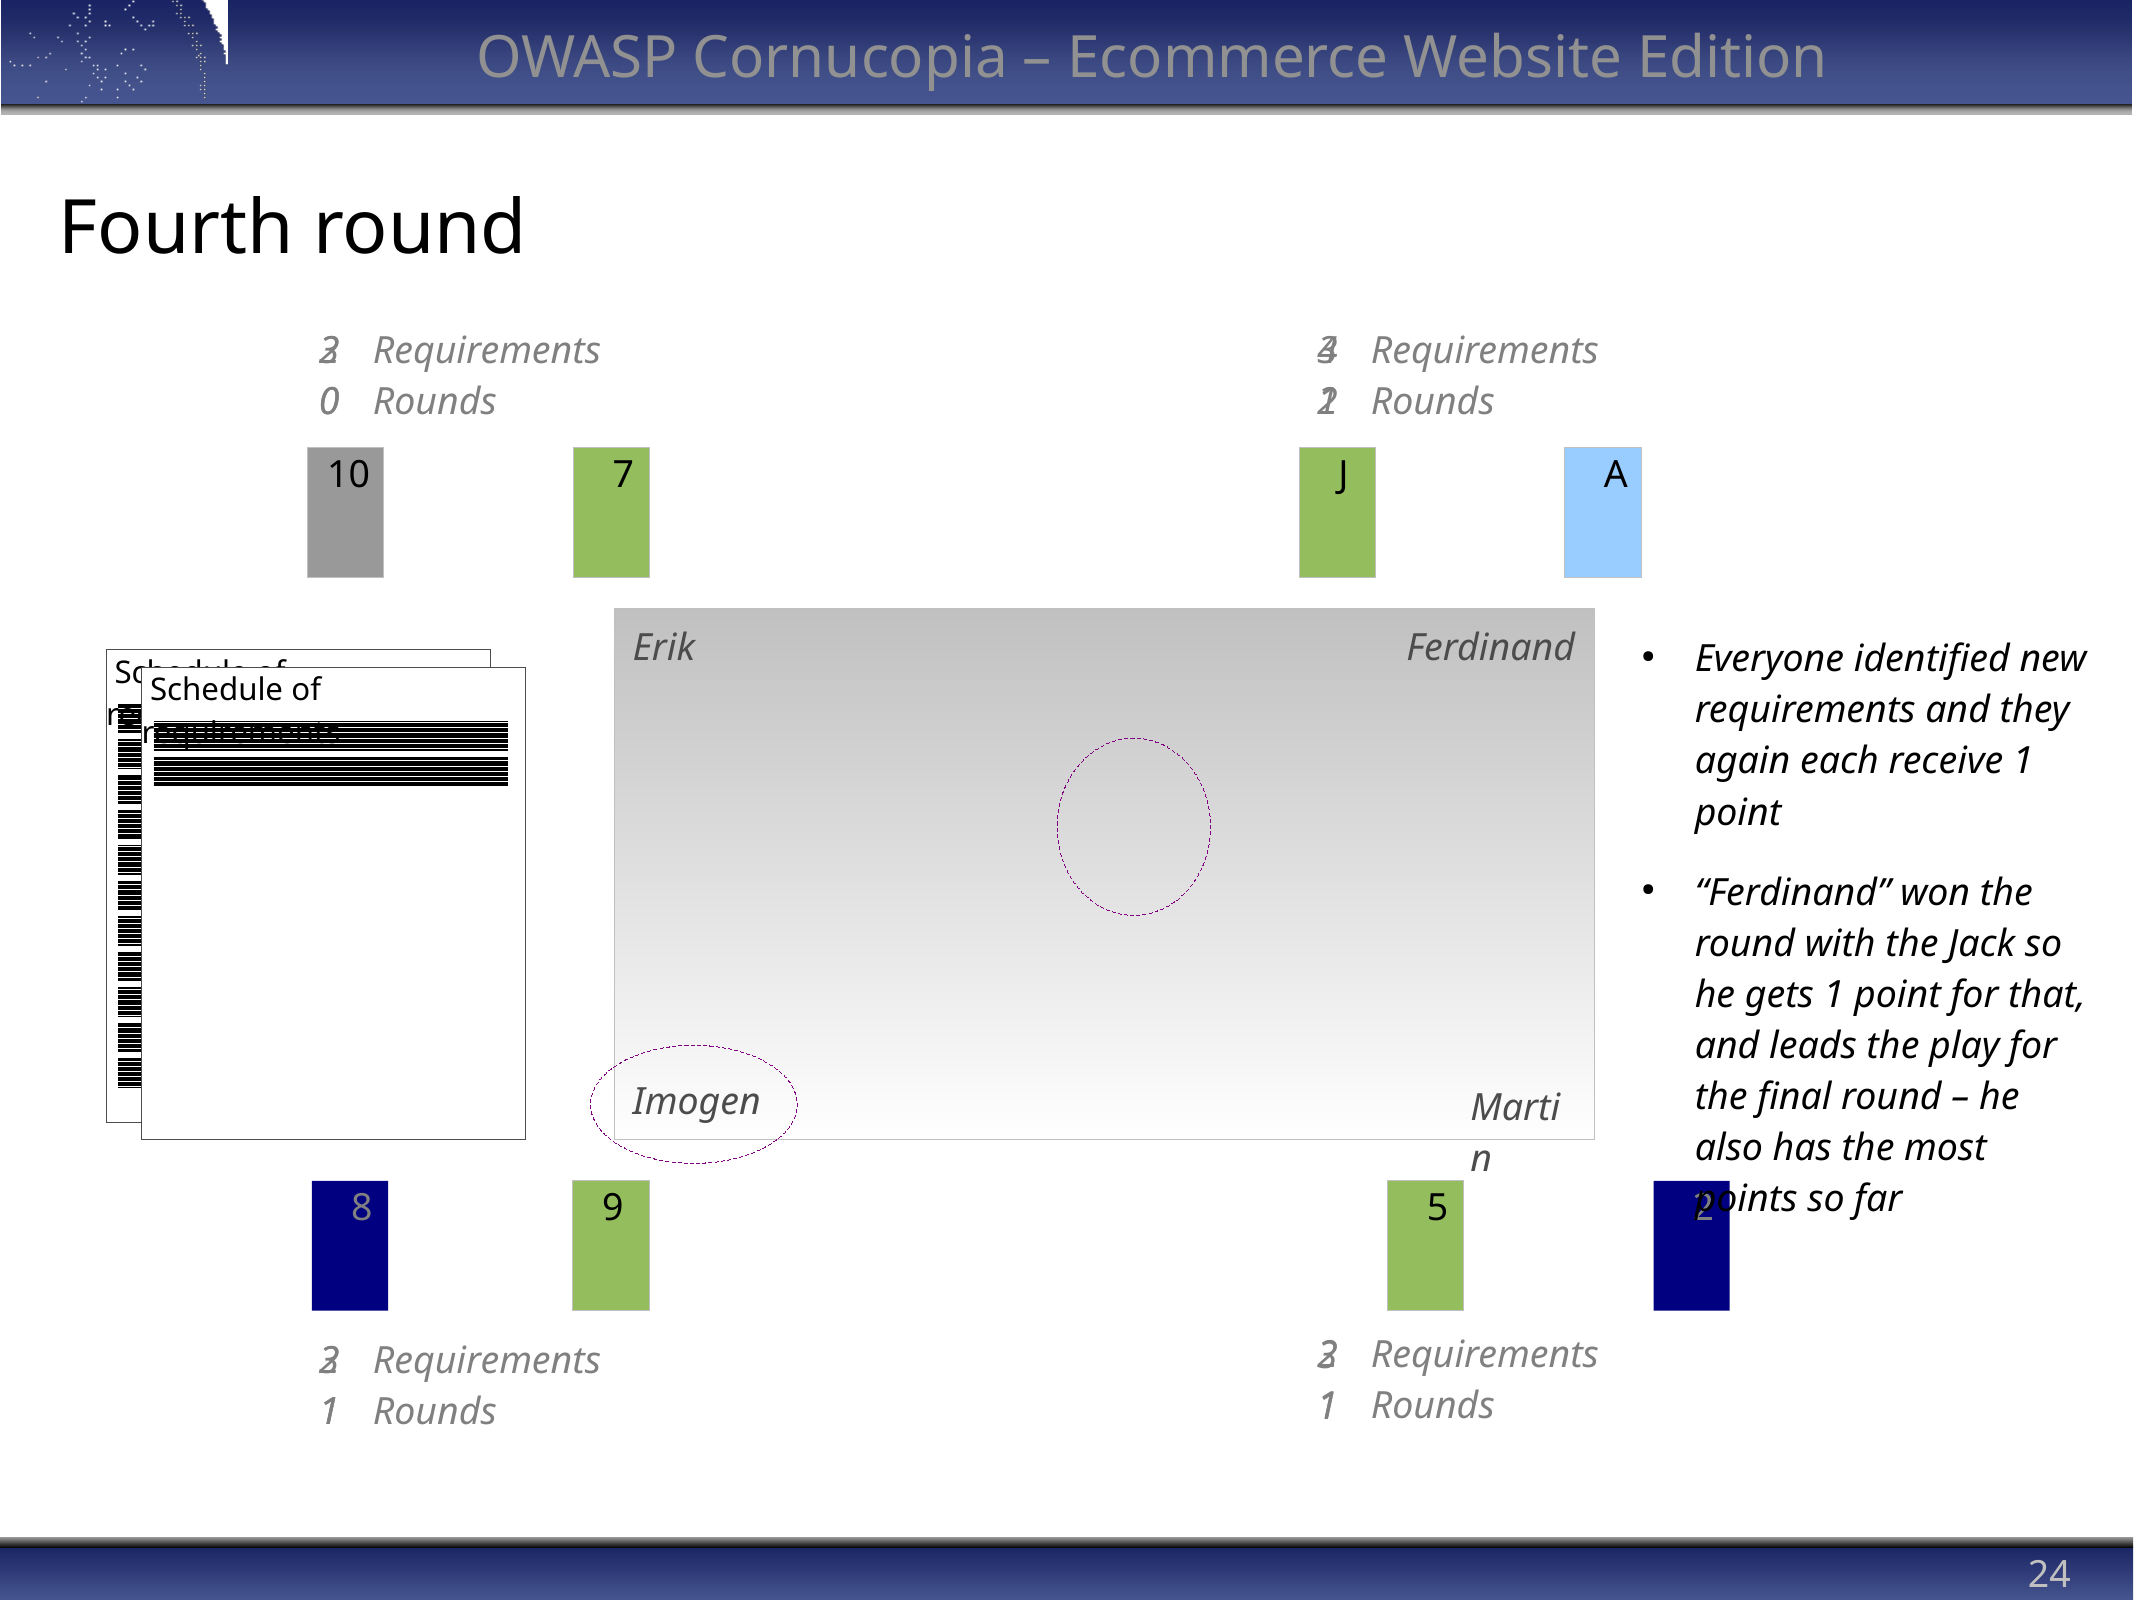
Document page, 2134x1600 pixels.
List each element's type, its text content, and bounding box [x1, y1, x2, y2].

list [118, 950, 141, 981]
list 2 [1721, 1193, 1730, 1209]
list [118, 879, 141, 910]
list 7 [573, 447, 650, 578]
list [153, 720, 508, 751]
list [153, 755, 508, 786]
list Imogen [632, 1074, 798, 1135]
list [118, 1021, 141, 1052]
list Requirements Rounds [378, 323, 656, 414]
list Martin [1470, 1080, 1576, 1141]
list 9 [572, 1180, 650, 1311]
list [118, 773, 141, 804]
list Requirements Rounds [1388, 1327, 1654, 1418]
list [118, 1057, 141, 1087]
list 10 [307, 447, 384, 578]
list [118, 844, 141, 875]
list Everyone identified new requirements and they again each receive 1 point “Ferdinand” won the round with the Jack so he gets 1 point for that, and leads the play for the final round – he also has the most points so far [1624, 631, 2093, 1182]
list Ferdinand [1406, 620, 1607, 681]
list [118, 915, 141, 945]
list 2 [1653, 1182, 1730, 1311]
list [118, 702, 141, 733]
list Erik [632, 620, 739, 681]
list 8 [311, 1180, 389, 1311]
list Requirements Rounds [1376, 323, 1654, 414]
list Schedule of requirements [141, 667, 526, 1140]
list 3 1 [318, 1333, 378, 1424]
list J [1299, 447, 1376, 578]
list A [1564, 447, 1642, 578]
list 5 [1387, 1180, 1464, 1311]
list 4 2 [1316, 323, 1376, 414]
list [118, 986, 141, 1016]
list Schedule of requirements [106, 649, 491, 1123]
list [118, 738, 141, 768]
list [118, 809, 141, 839]
title Fourth round [58, 124, 2126, 325]
list [614, 608, 1595, 1140]
list Requirements Rounds [378, 1333, 656, 1424]
list 3 1 [1316, 1328, 1388, 1419]
list 3 0 [318, 323, 378, 414]
